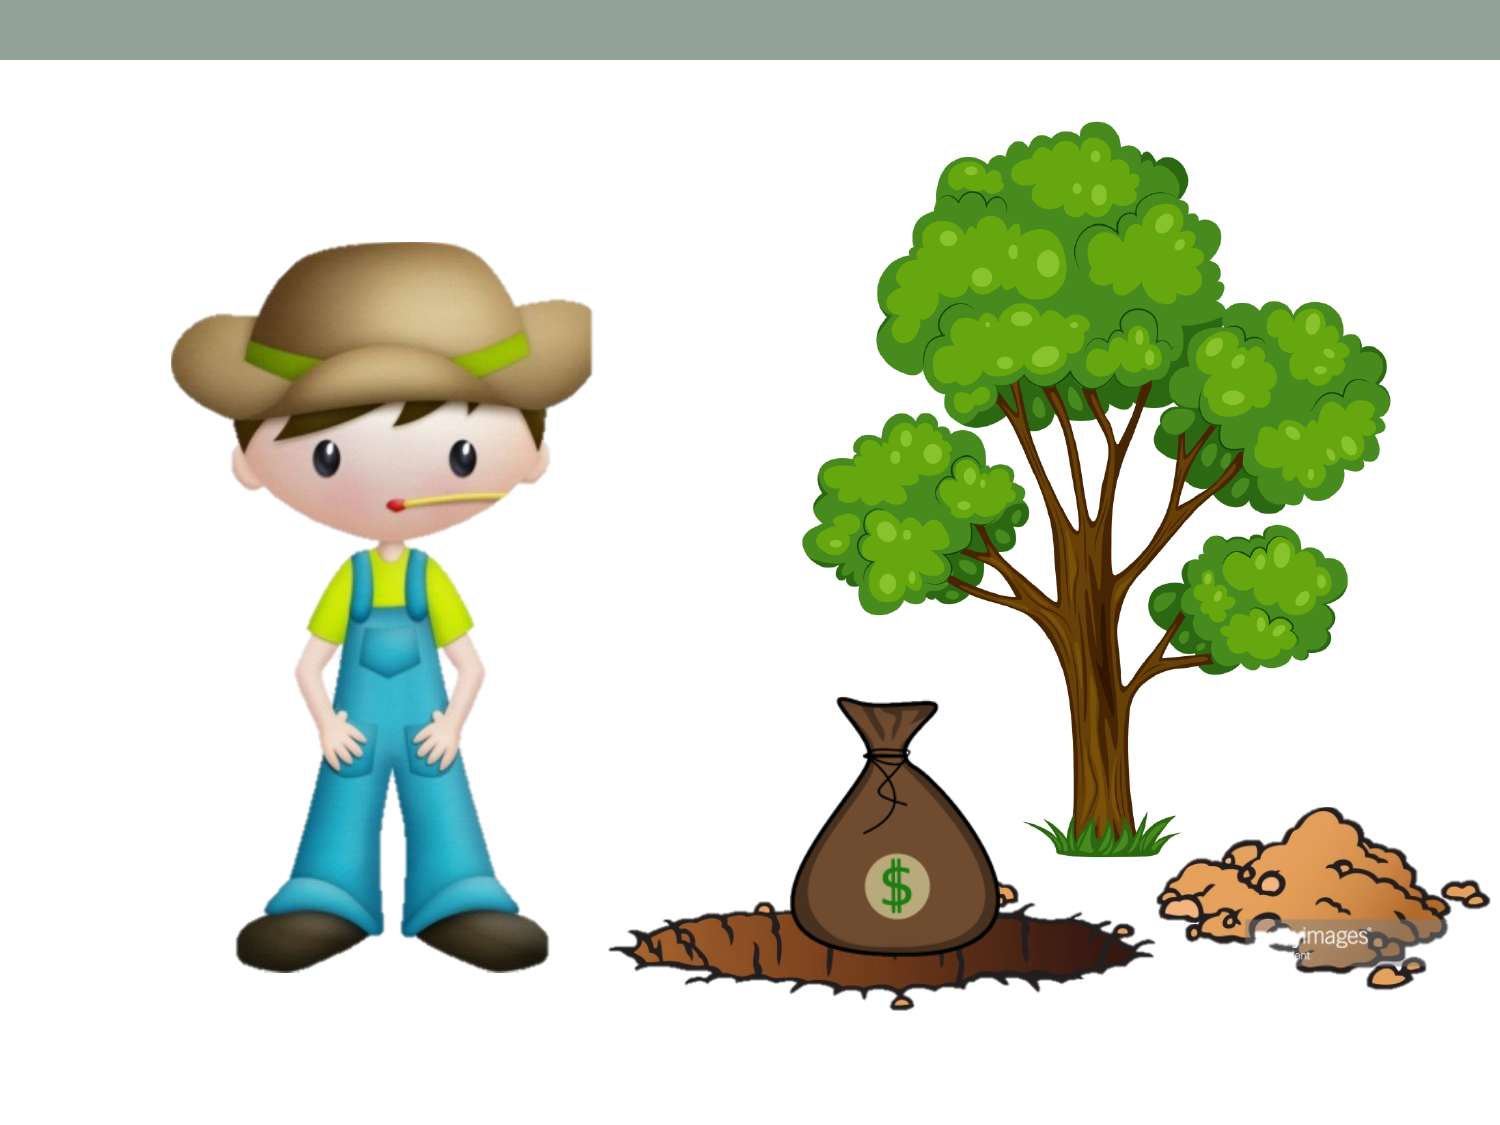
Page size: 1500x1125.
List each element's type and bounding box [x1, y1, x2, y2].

picture [171, 101, 1500, 1011]
